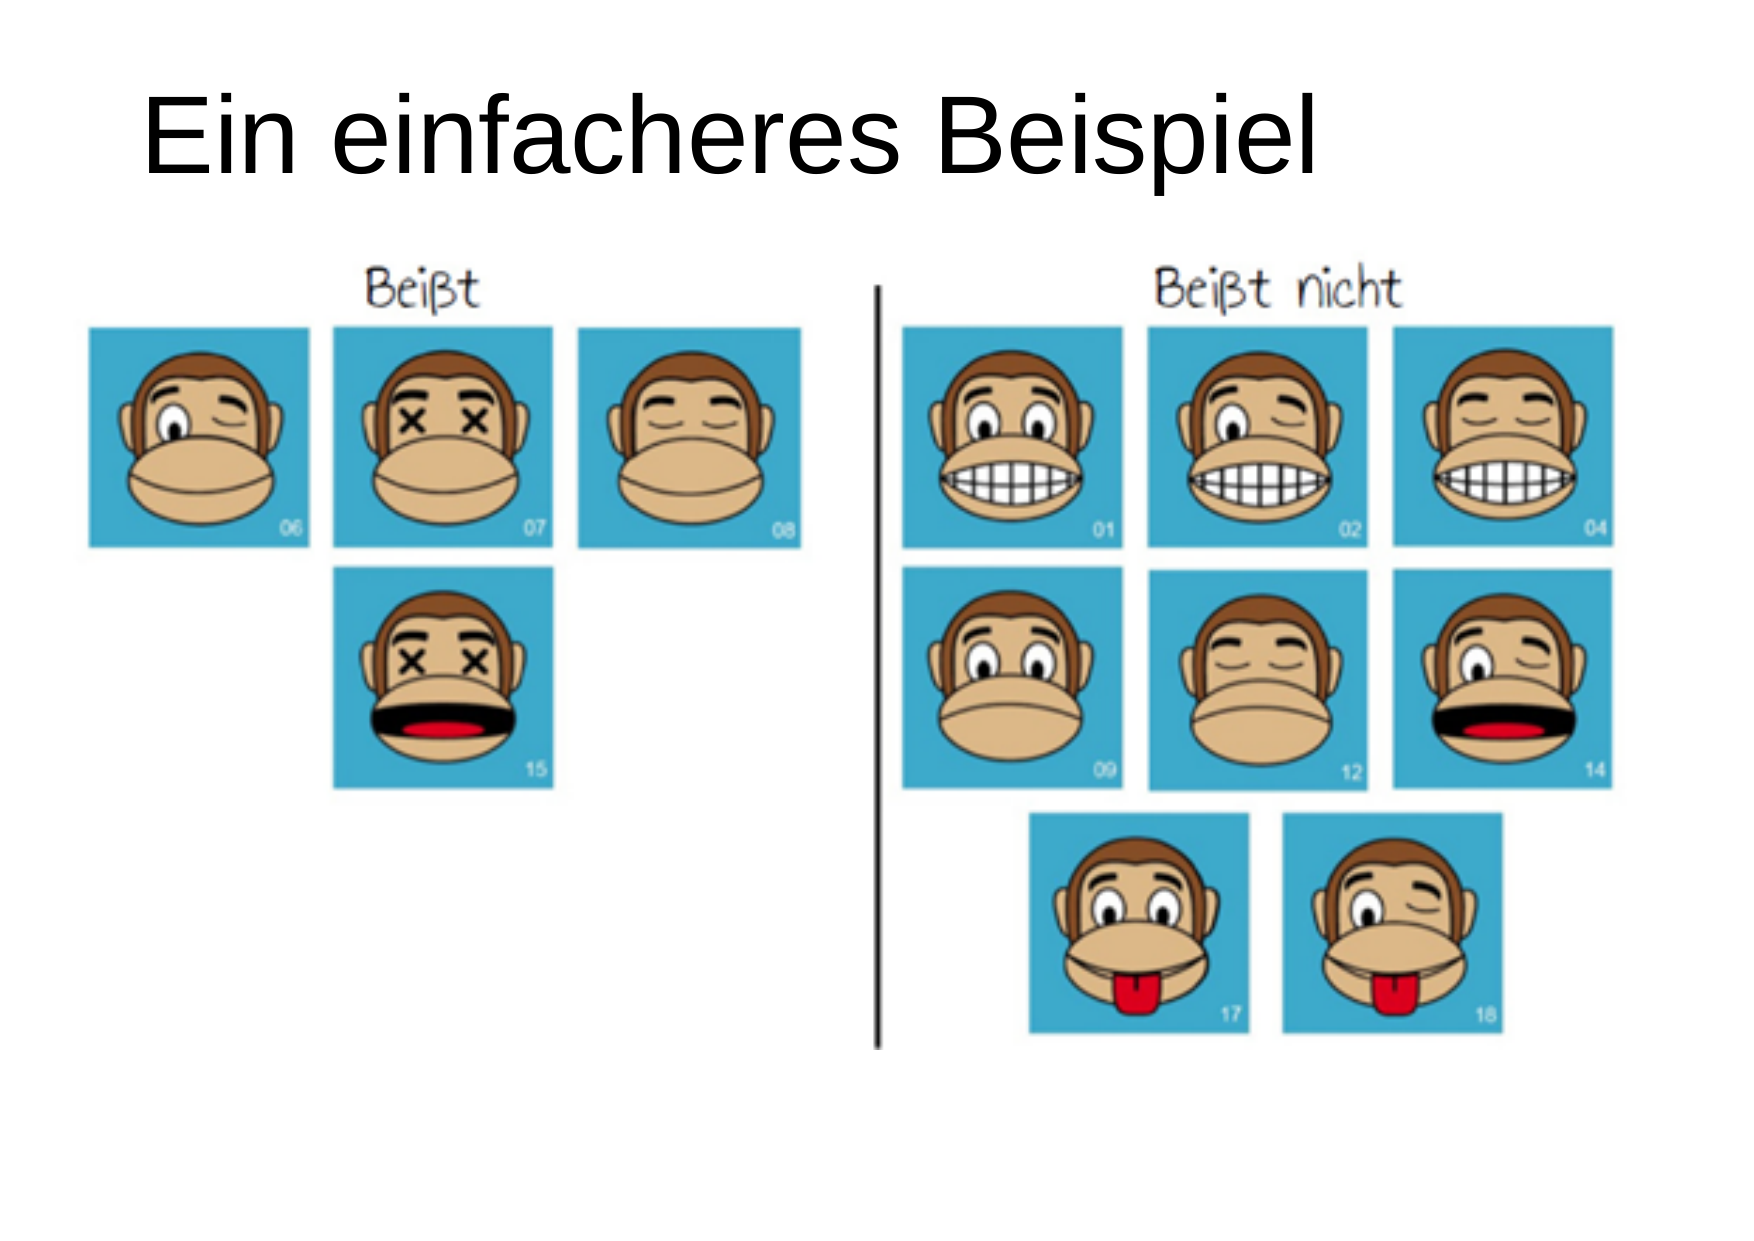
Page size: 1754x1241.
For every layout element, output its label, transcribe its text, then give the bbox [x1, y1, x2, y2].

title Ein einfacheres Beispiel [140, 73, 1614, 236]
picture [59, 236, 1653, 1050]
